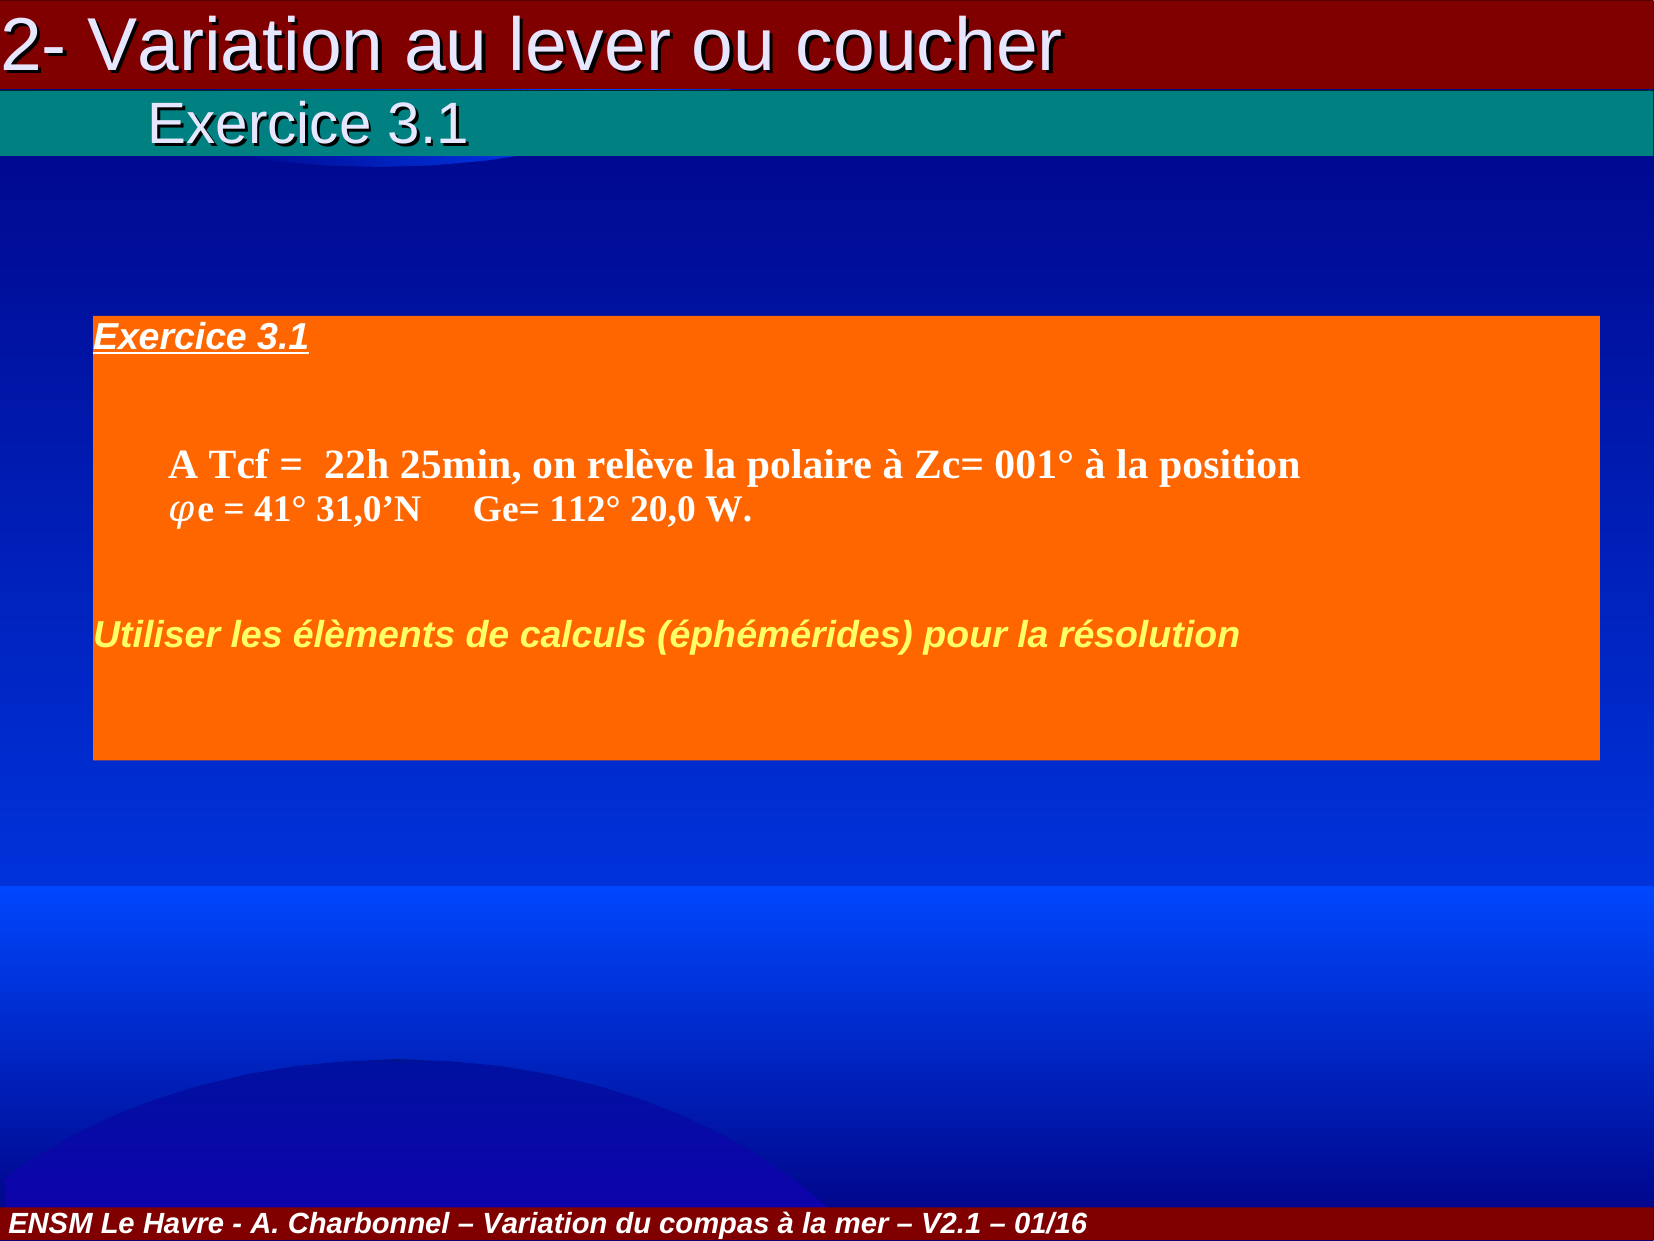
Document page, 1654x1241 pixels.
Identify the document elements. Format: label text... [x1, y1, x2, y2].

text_box Exercice 3.1 A Tcf = 22h 25min, on relève la polaire à Zc= 001° à la position 𝜑e = 41° 31,0’N Ge= 112° 20,0 W. Utiliser les élèments de calculs (éphémérides) pour la résolution [93, 315, 1600, 761]
text_box ENSM Le Havre - A. Charbonnel – Variation du compas à la mer – V2.1 – 01/16 [0, 1207, 1654, 1241]
title 2- Variation au lever ou coucher [0, 0, 1654, 89]
title Exercice 3.1 [0, 90, 1654, 156]
